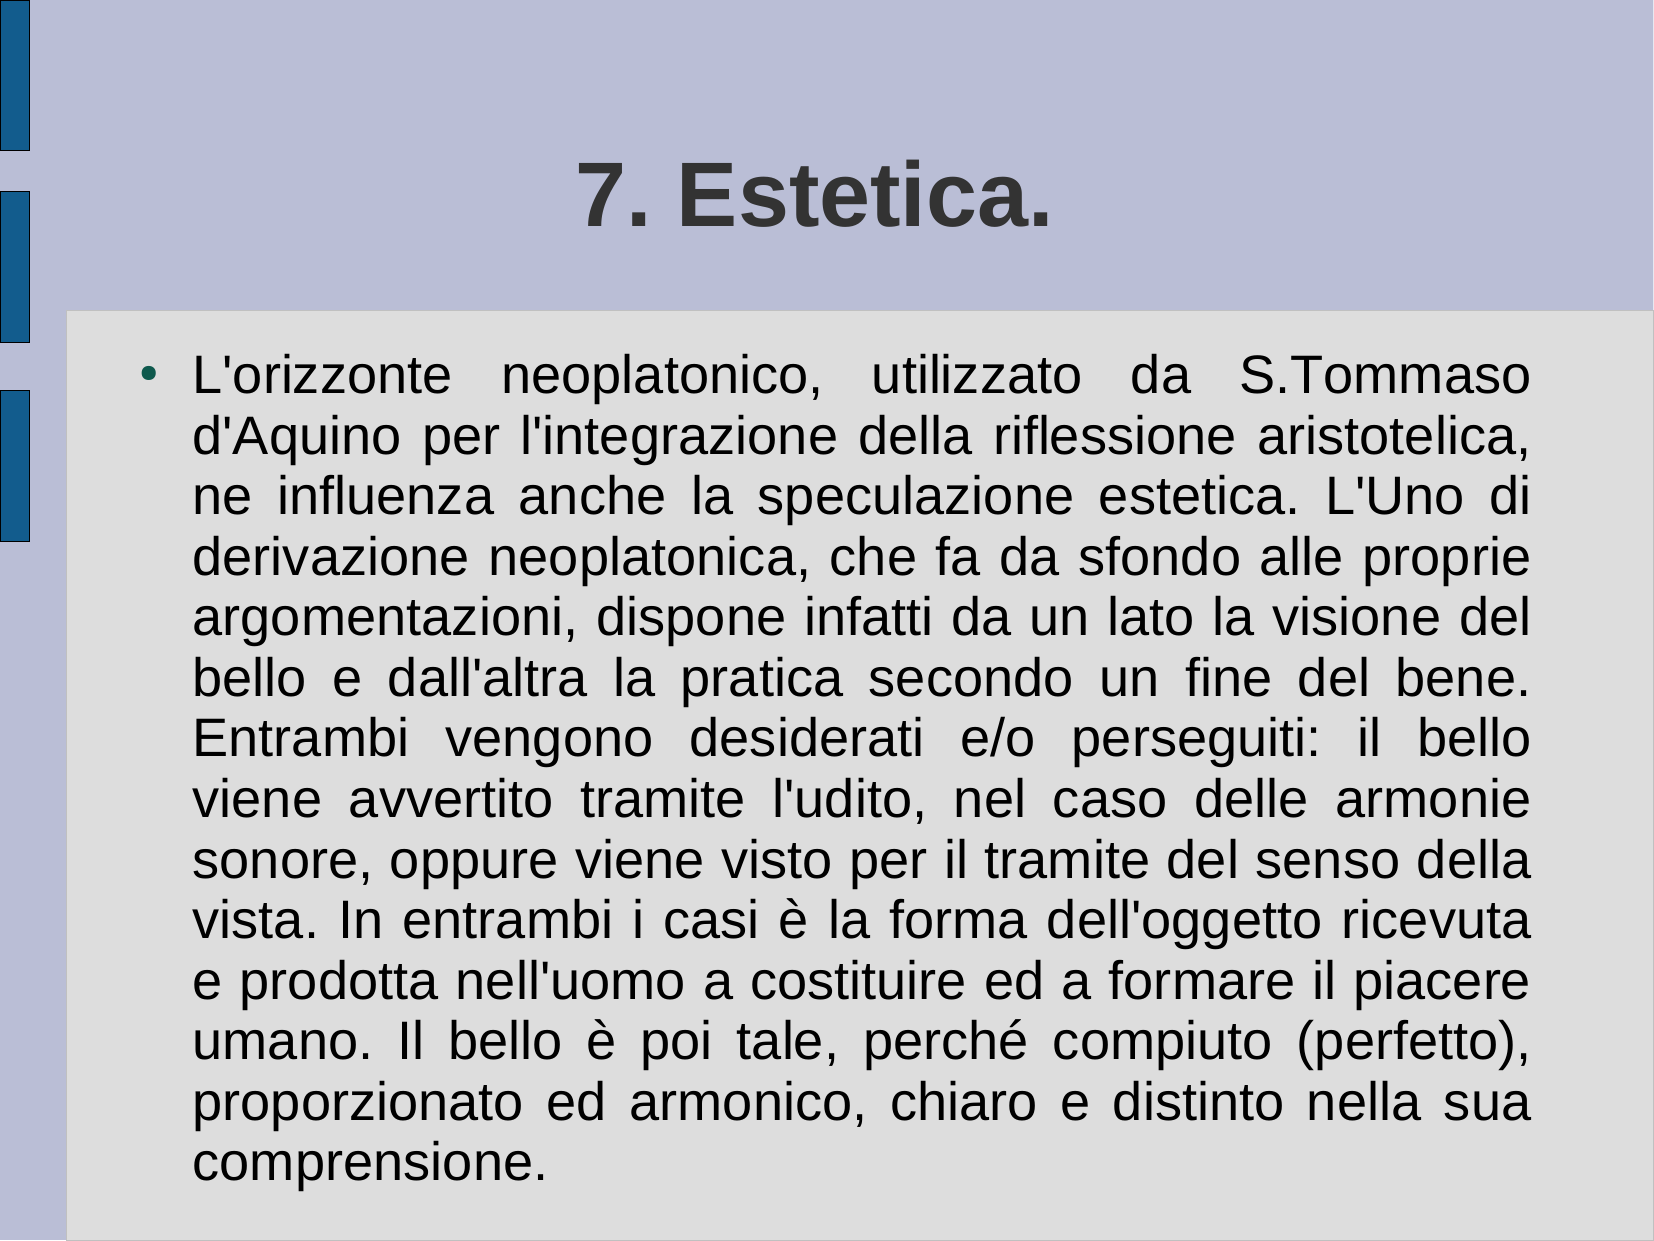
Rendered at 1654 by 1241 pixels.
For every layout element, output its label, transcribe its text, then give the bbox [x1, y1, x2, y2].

list L'orizzonte neoplatonico, utilizzato da S.Tommaso d'Aquino per l'integrazione della riflessione aristotelica, ne influenza anche la speculazione estetica. L'Uno di derivazione neoplatonica, che fa da sfondo alle proprie argomentazioni, dispone infatti da un lato la visione del bello e dall'altra la pratica secondo un fine del bene. Entrambi vengono desiderati e/o perseguiti: il bello viene avvertito tramite l'udito, nel caso delle armonie sonore, oppure viene visto per il tramite del senso della vista. In entrambi i casi è la forma dell'oggetto ricevuta e prodotta nell'uomo a costituire ed a formare il piacere umano. Il bello è poi tale, perché compiuto (perfetto), proporzionato ed armonico, chiaro e distinto nella sua comprensione. [121, 344, 1534, 1193]
title 7. Estetica. [121, 91, 1534, 299]
